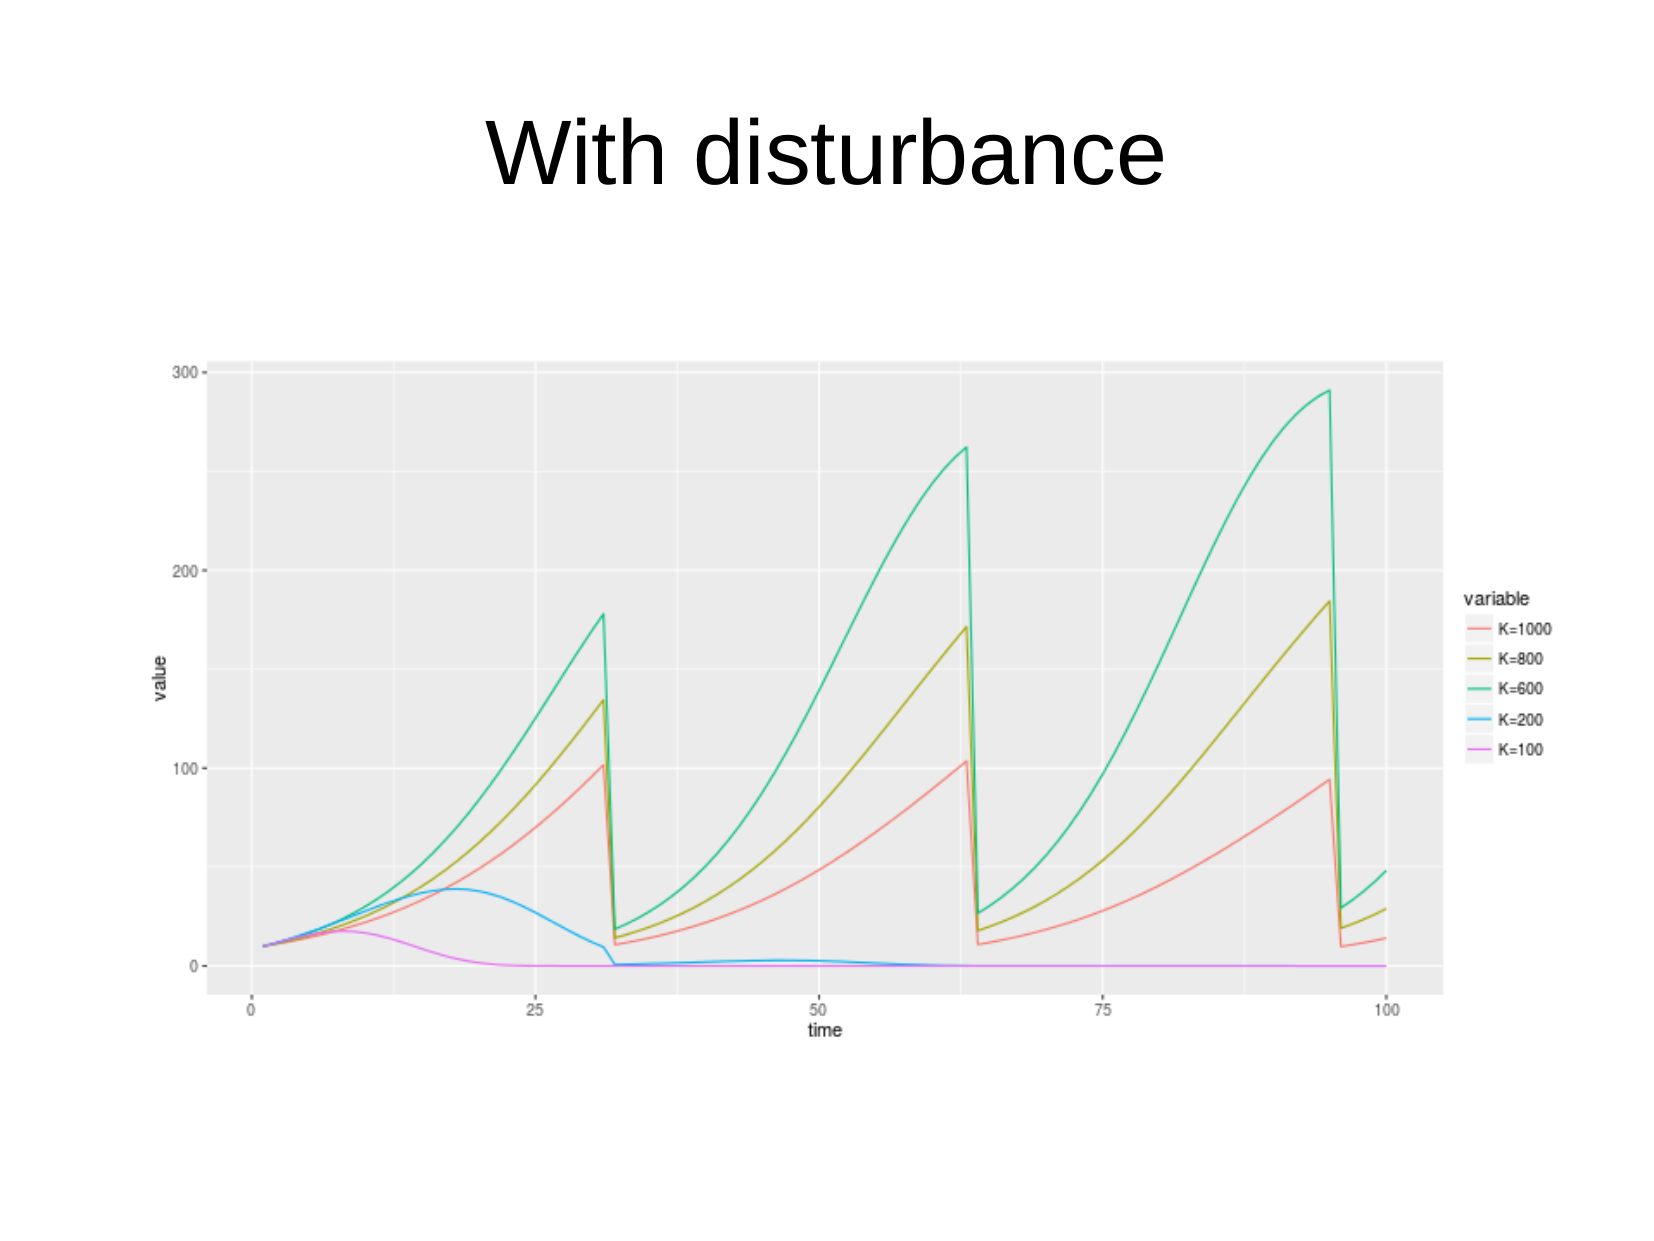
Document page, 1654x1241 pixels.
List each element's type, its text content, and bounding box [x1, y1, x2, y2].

picture [128, 347, 1561, 1066]
title With disturbance [82, 49, 1571, 257]
